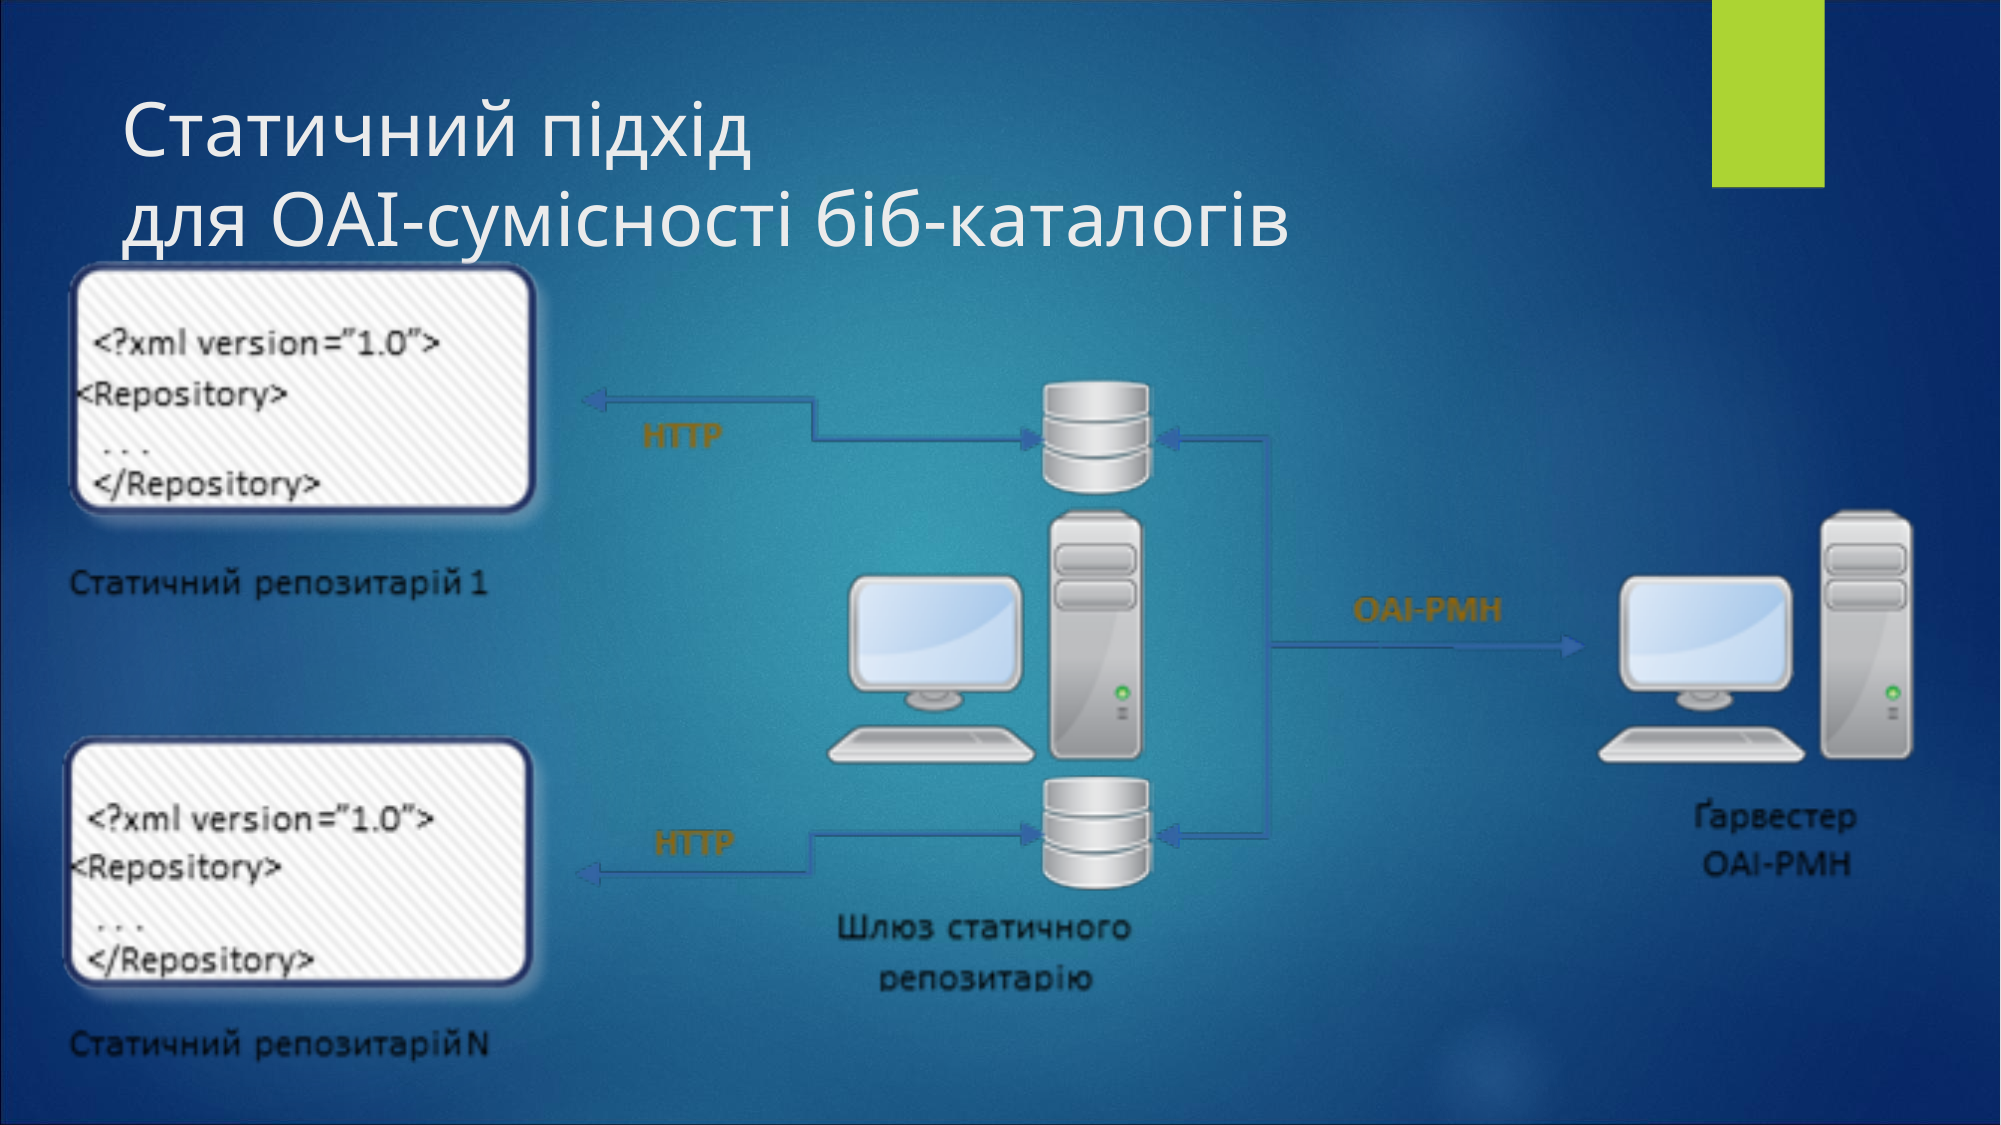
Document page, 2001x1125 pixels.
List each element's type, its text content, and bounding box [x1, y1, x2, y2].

picture [0, 0, 2001, 1125]
title Статичний підхід для OAI-сумісності біб-каталогів [105, 74, 1649, 248]
